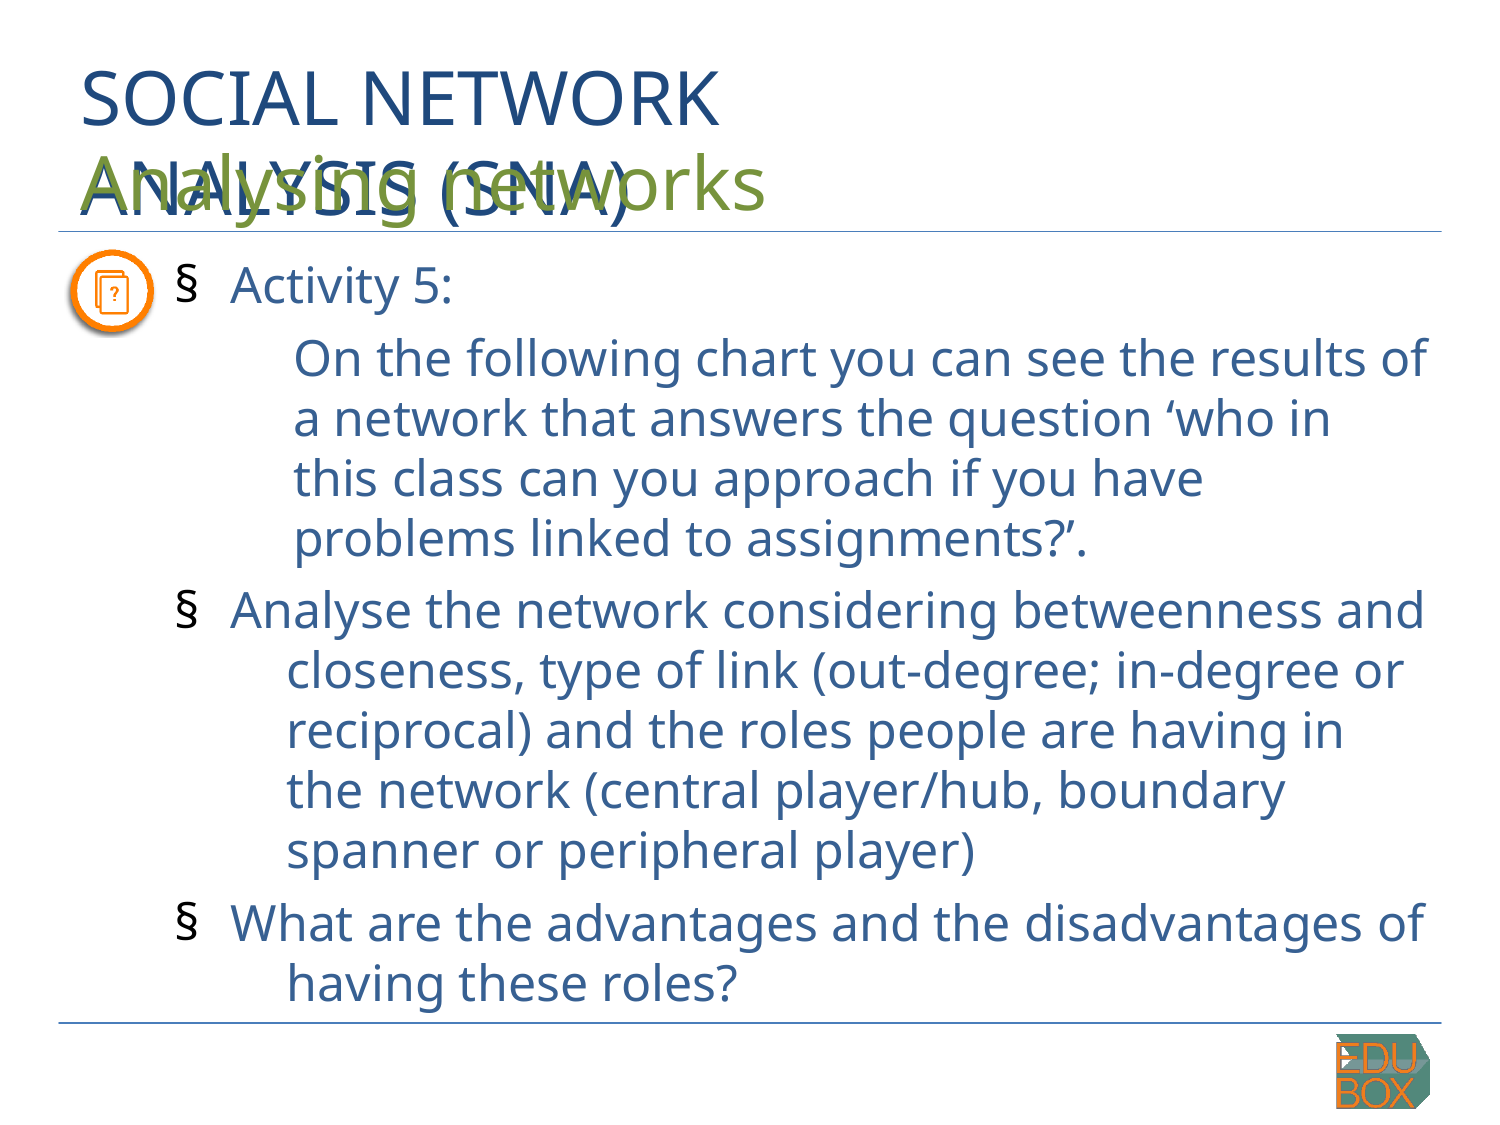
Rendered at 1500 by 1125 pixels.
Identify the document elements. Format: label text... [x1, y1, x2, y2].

picture [64, 243, 160, 339]
picture [1328, 1036, 1437, 1114]
list Activity 5: On the following chart you can see the results of a network that answers the question ‘who in this class can you approach if you have problems linked to assignments?’. Analyse the network considering betweenness and closeness, type of link (out-degree; in-degree or reciprocal) and the roles people are having in the network (central player/hub, boundary spanner or peripheral player) What are the advantages and the disadvantages of having these roles? [159, 246, 1447, 1036]
title SOCIAL NETWORK ANALYSIS (SNA) [64, 42, 1426, 153]
list Analysing networks [64, 127, 1040, 246]
